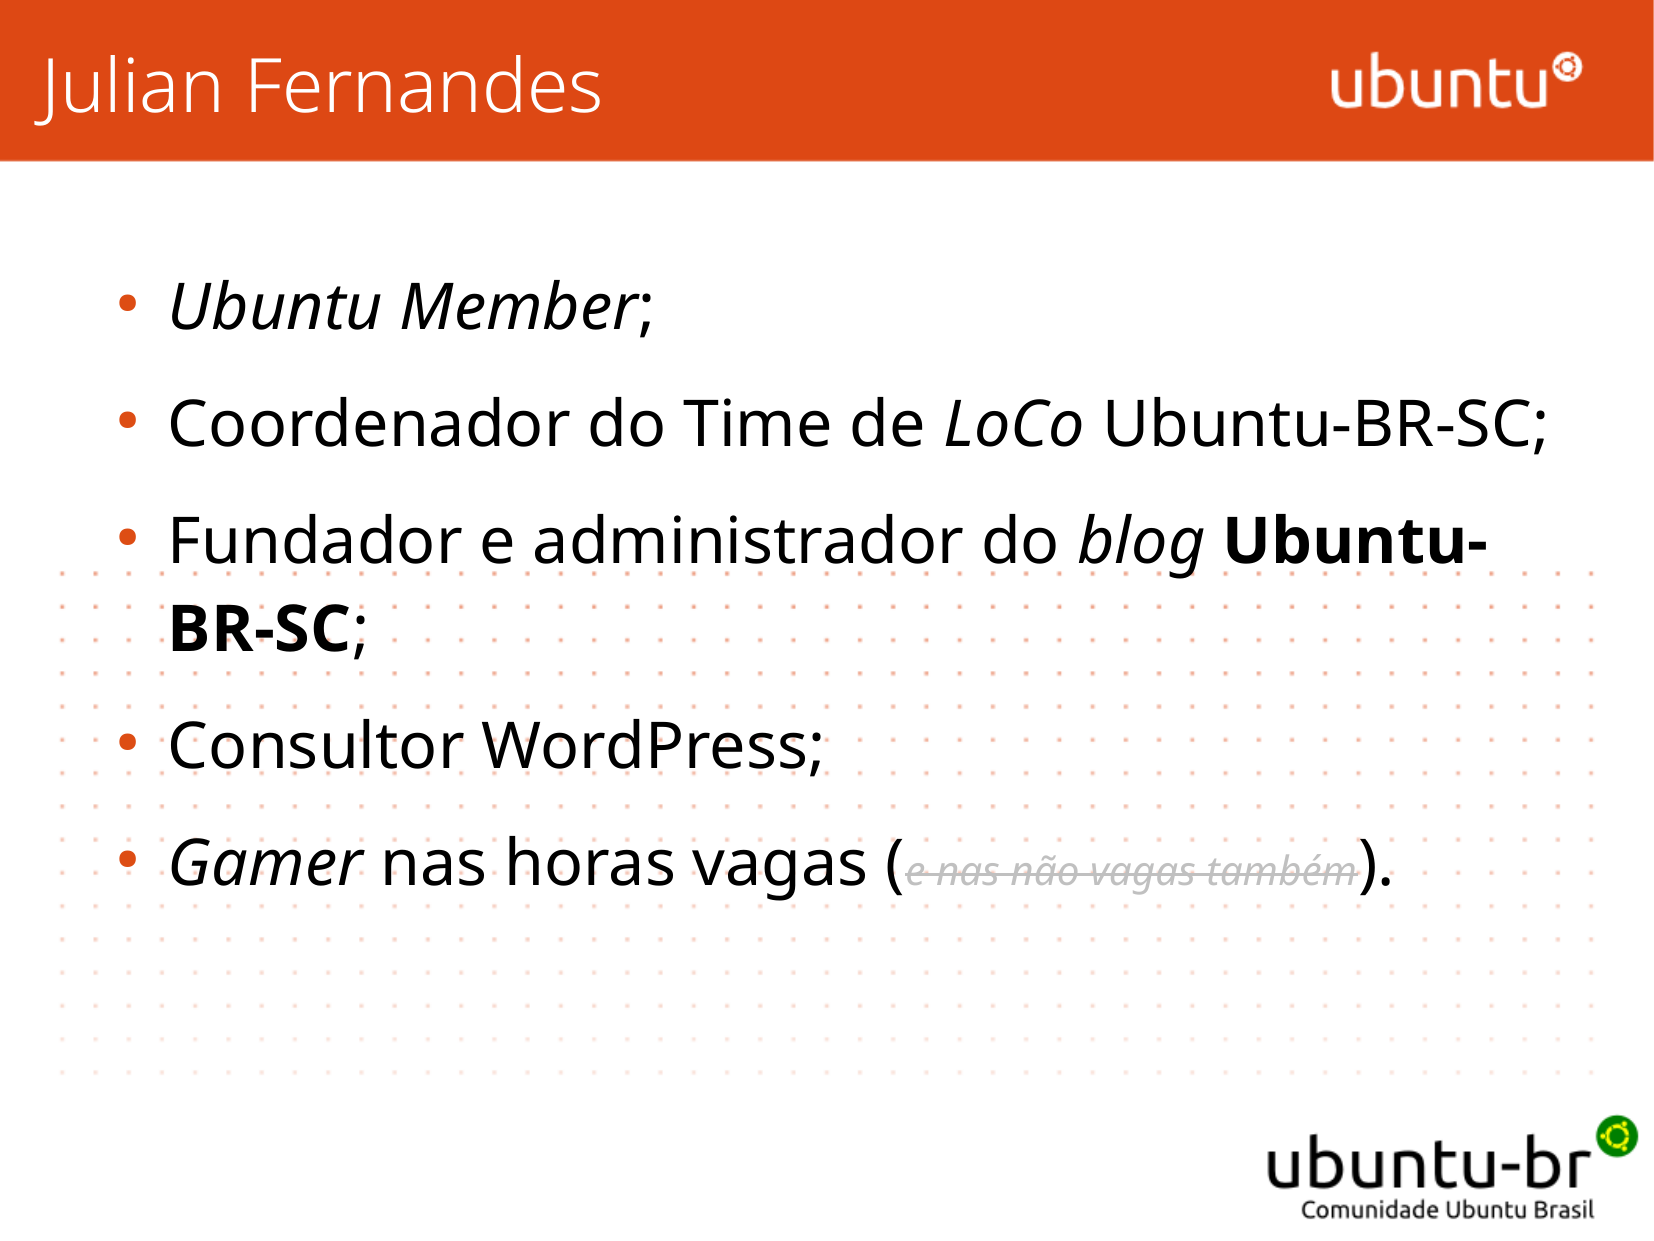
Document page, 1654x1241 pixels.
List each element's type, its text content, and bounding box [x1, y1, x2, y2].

title Julian Fernandes [41, 31, 1300, 136]
picture [0, 0, 1654, 1241]
list Ubuntu Member; Coordenador do Time de LoCo Ubuntu-BR-SC; Fundador e administrador do blog Ubuntu-BR-SC; Consultor WordPress; Gamer nas horas vagas (e nas não vagas também). [99, 260, 1555, 980]
